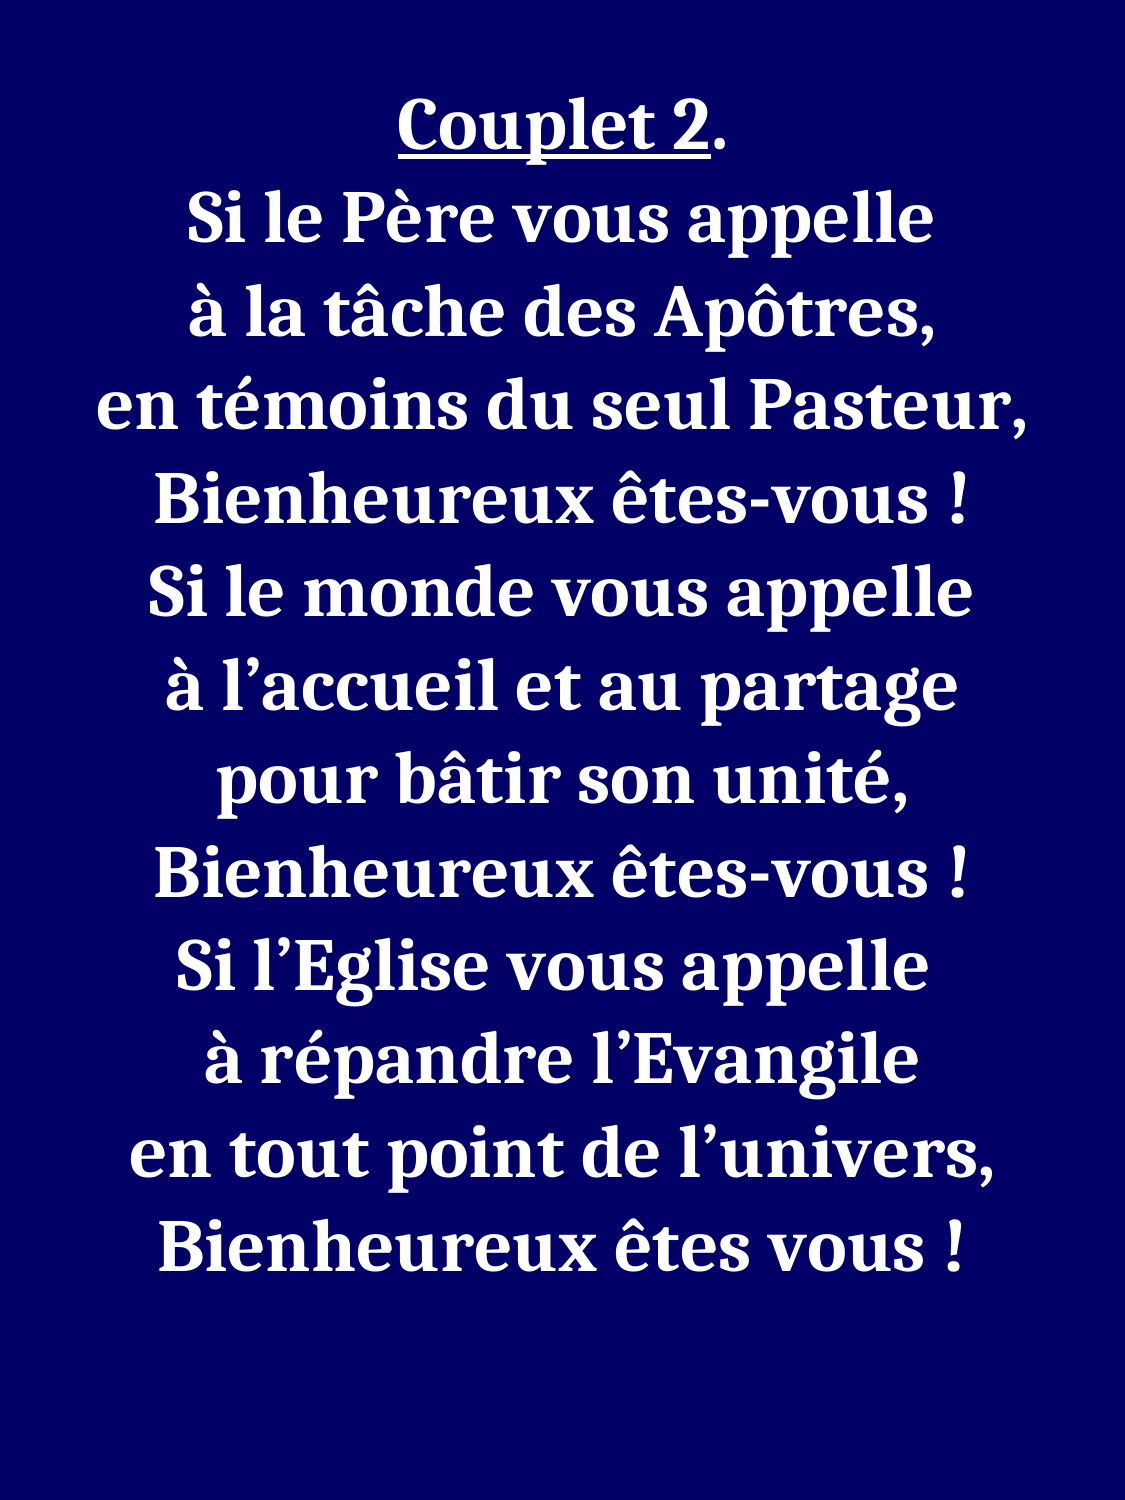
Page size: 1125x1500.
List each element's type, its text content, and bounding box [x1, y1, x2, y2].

text_box Couplet 2. Si le Père vous appelle à la tâche des Apôtres, en témoins du seul Pasteur, Bienheureux êtes-vous ! Si le monde vous appelle à l’accueil et au partage pour bâtir son unité, Bienheureux êtes-vous ! Si l’Eglise vous appelle à répandre l’Evangile en tout point de l’univers, Bienheureux êtes vous ! [0, 76, 1125, 1500]
